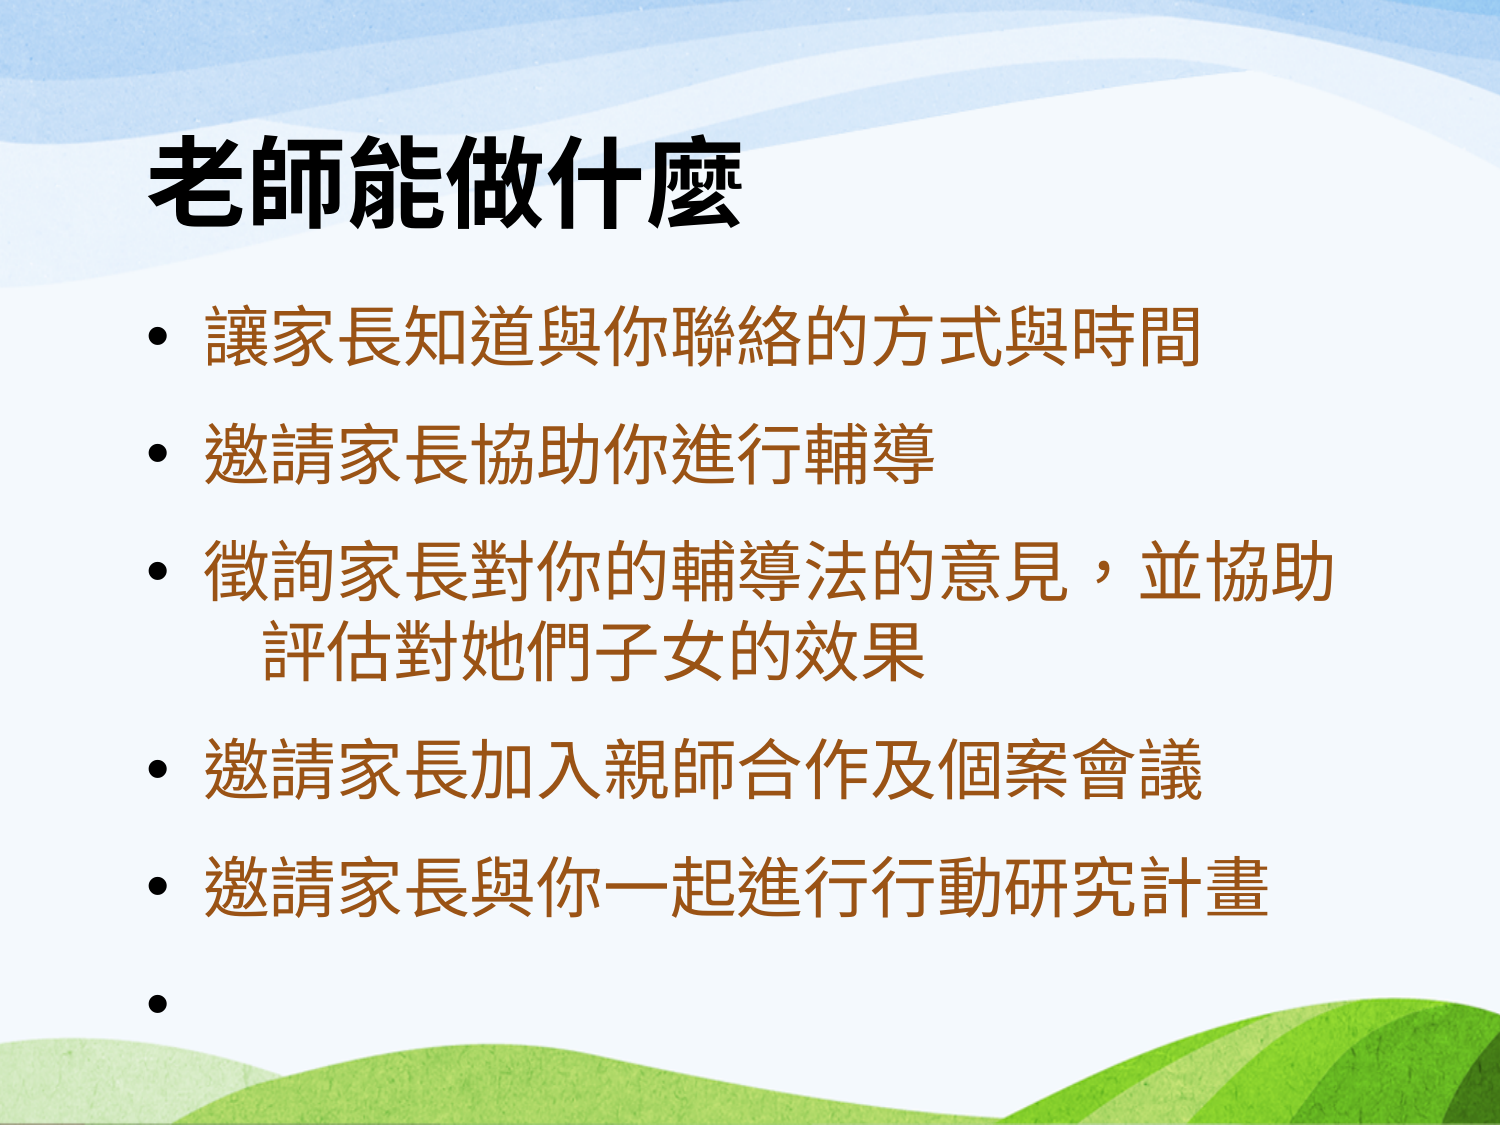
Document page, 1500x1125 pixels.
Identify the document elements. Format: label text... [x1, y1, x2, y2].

list 讓家長知道與你聯絡的方式與時間 邀請家長協助你進行輔導 徵詢家長對你的輔導法的意見，並協助評估對她們子女的效果 邀請家長加入親師合作及個案會議 邀請家長與你一起進行行動研究計畫 [131, 287, 1369, 982]
title 老師能做什麼 [131, 50, 1369, 251]
